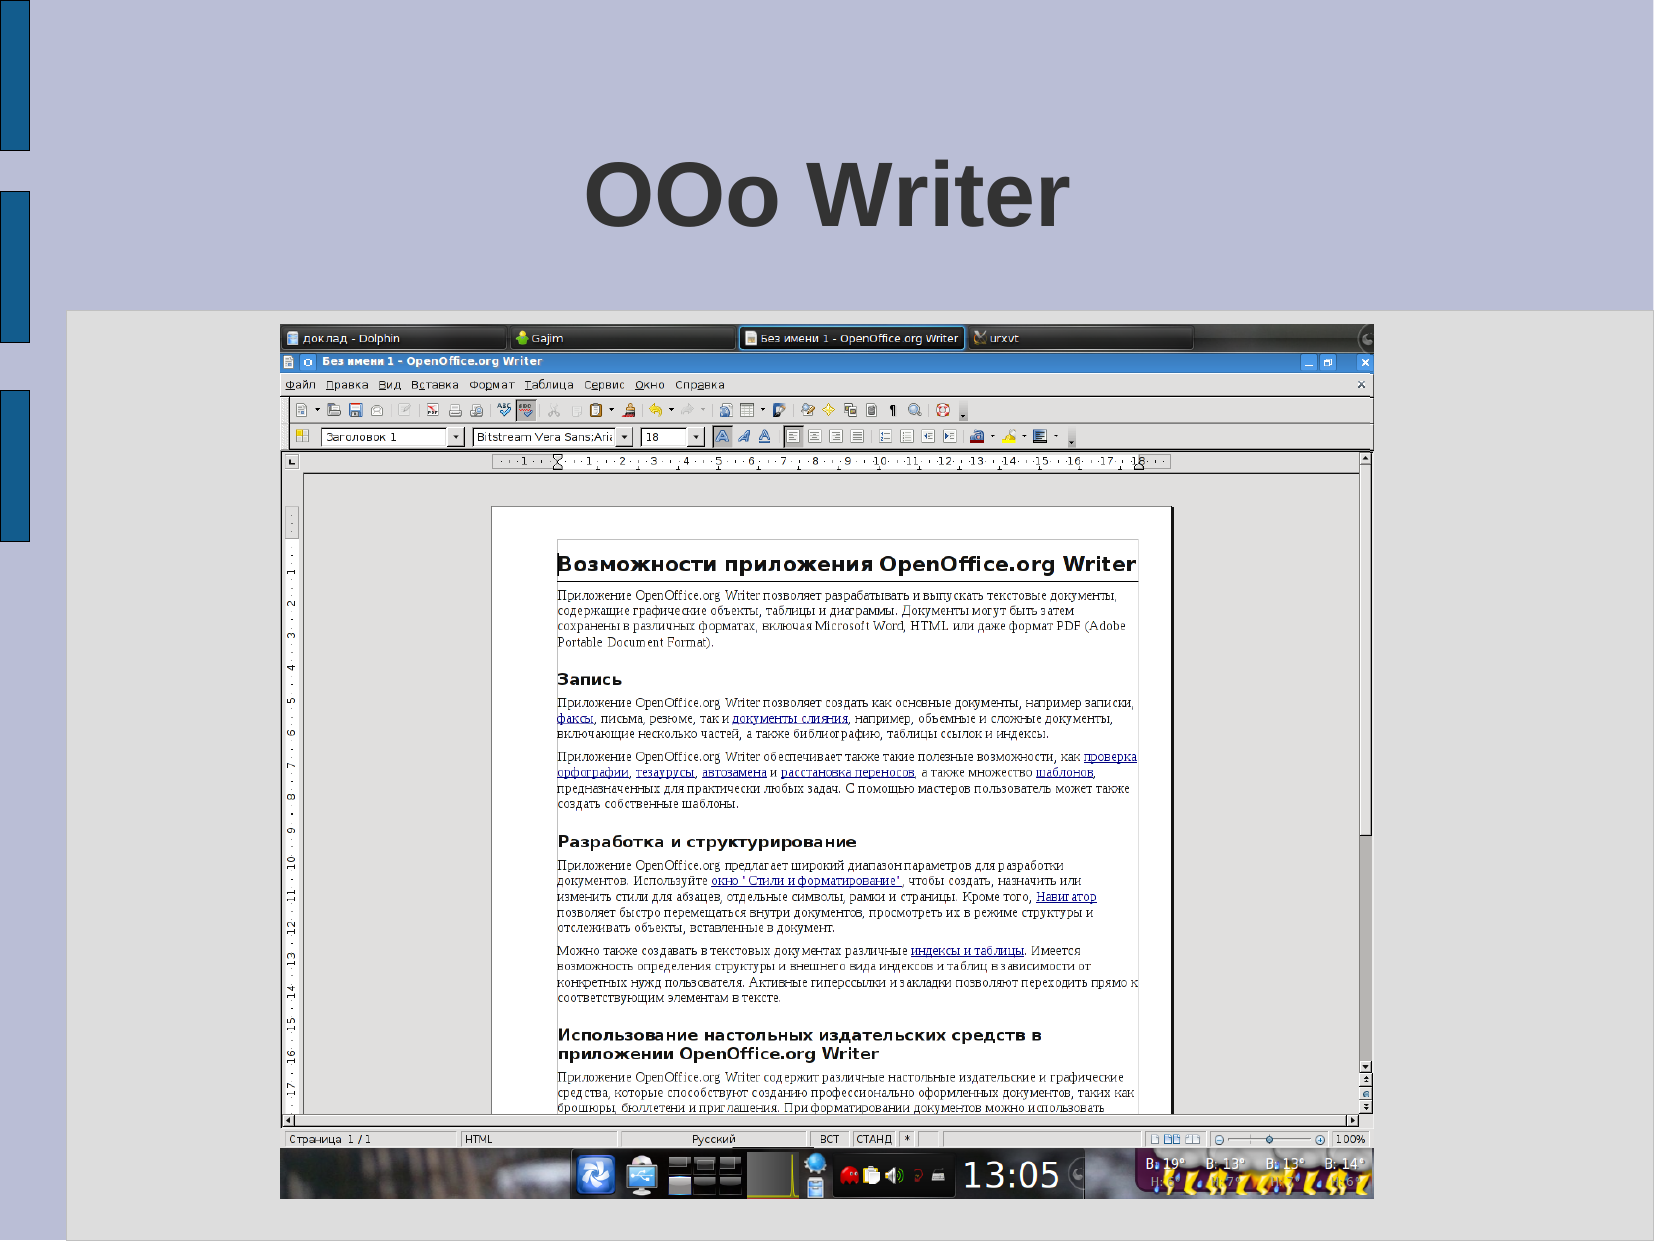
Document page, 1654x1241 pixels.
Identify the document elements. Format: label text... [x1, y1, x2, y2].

picture [280, 324, 1374, 1199]
title OOo Writer [121, 98, 1534, 291]
